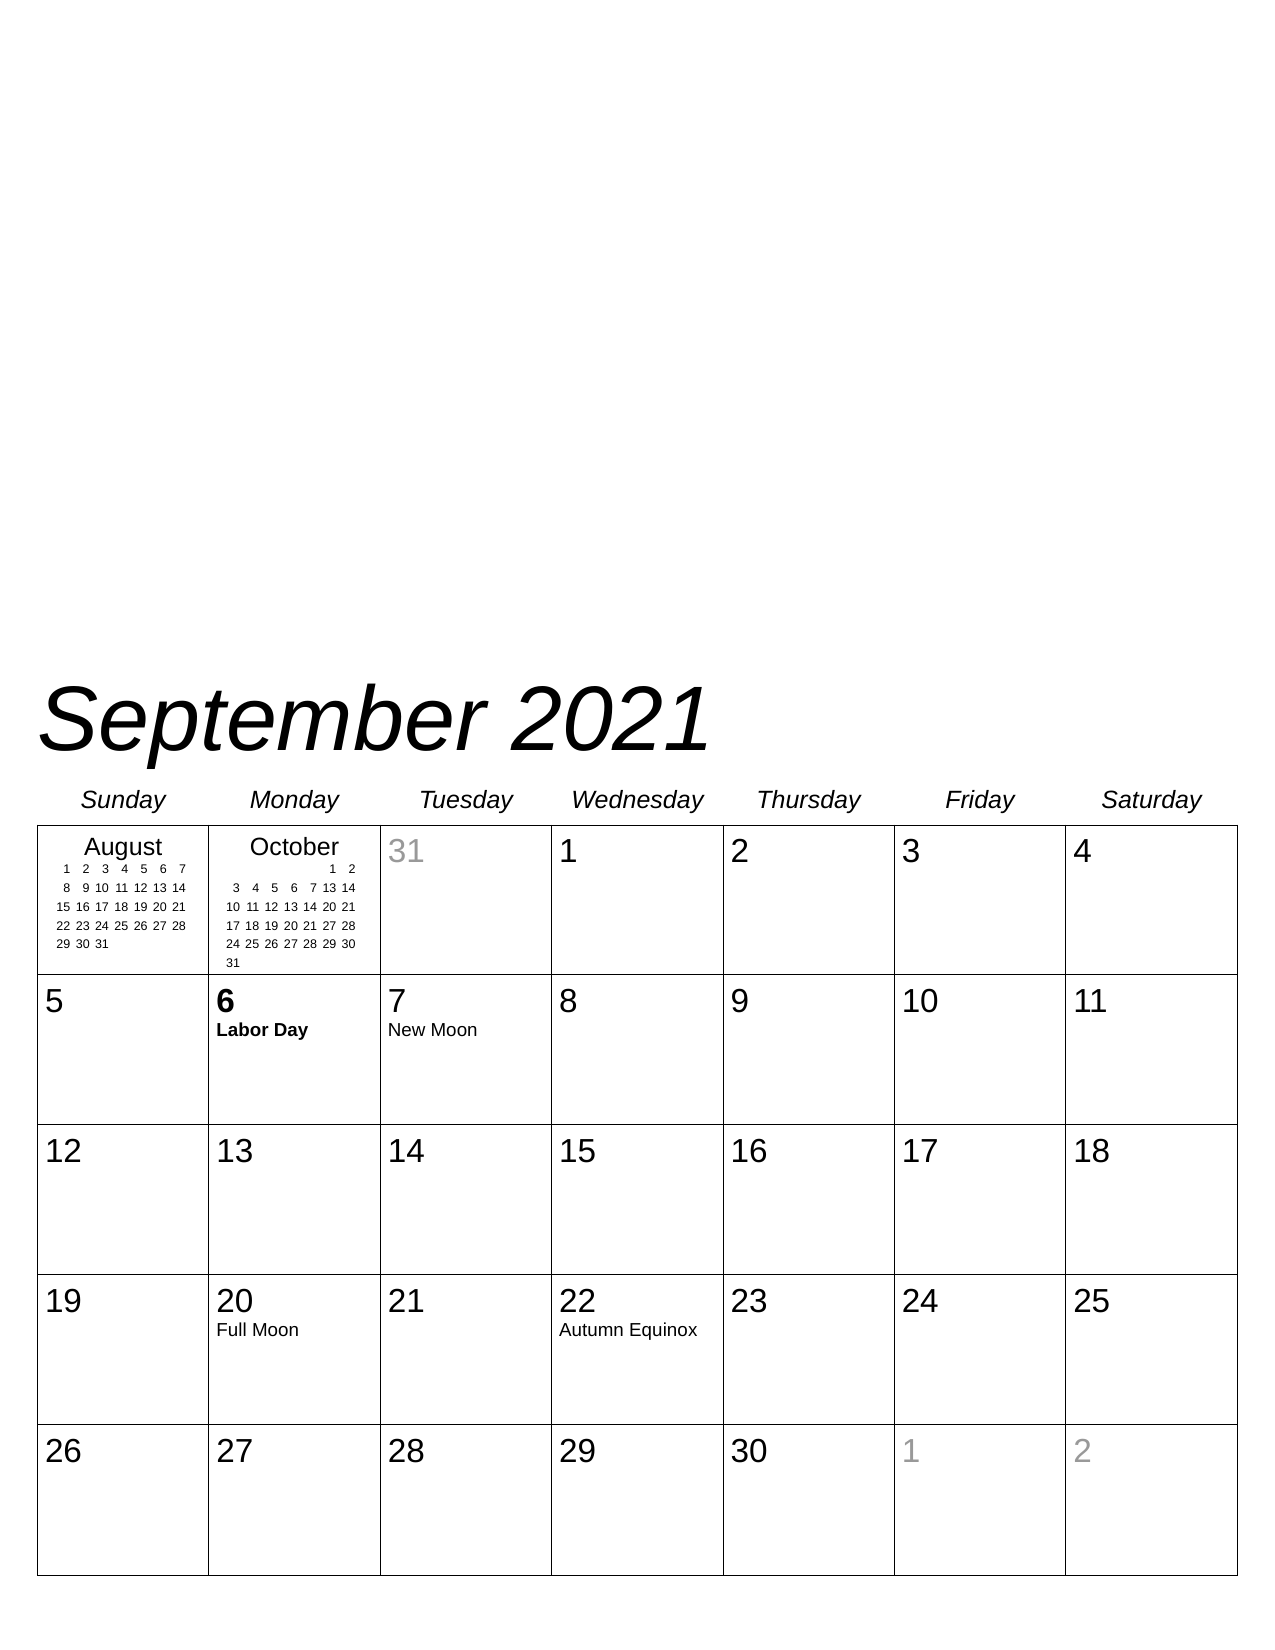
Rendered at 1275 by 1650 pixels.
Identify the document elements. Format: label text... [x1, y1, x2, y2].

table_header 1 [552, 826, 723, 974]
table_cell 9 [70, 881, 90, 900]
table_cell 30 [724, 1425, 894, 1575]
table_cell 29 [317, 938, 336, 956]
table_cell 2 [1066, 1425, 1237, 1575]
table_cell 5 [259, 881, 279, 900]
table_header Saturday [1066, 779, 1238, 824]
table_header [298, 863, 317, 881]
table_header 3 [895, 826, 1065, 974]
table_cell 17 [221, 919, 240, 938]
table_header August [38, 826, 208, 974]
table_header 3 [90, 863, 109, 881]
table_header [279, 863, 298, 881]
table_cell 18 [1066, 1125, 1237, 1274]
table_cell 11 [109, 881, 128, 900]
table_cell [90, 956, 109, 975]
table_cell 14 [336, 881, 356, 900]
table_cell 31 [90, 938, 109, 956]
table_cell 13 [317, 881, 336, 900]
table_cell 10 [895, 975, 1065, 1124]
table_cell 6 Labor Day [209, 975, 380, 1124]
table_cell 13 [148, 881, 167, 900]
table_cell 20 Full Moon [209, 1275, 380, 1424]
table_cell 27 [148, 919, 167, 938]
table_cell 11 [240, 900, 259, 919]
table_cell 24 [90, 919, 109, 938]
table_cell 3 [221, 881, 240, 900]
table_cell 12 [38, 1125, 208, 1274]
table_cell 16 [70, 900, 90, 919]
table_cell [109, 956, 128, 975]
table_cell 22 Autumn Equinox [552, 1275, 723, 1424]
table_cell [167, 938, 186, 956]
table_header 1 [51, 863, 70, 881]
table_cell 8 [51, 881, 70, 900]
table_cell 25 [1066, 1275, 1237, 1424]
table_cell 25 [240, 938, 259, 956]
table_cell 26 [38, 1425, 208, 1575]
table_cell 10 [90, 881, 109, 900]
table_cell 20 [279, 919, 298, 938]
table_cell 25 [109, 919, 128, 938]
table_cell 4 [240, 881, 259, 900]
table_cell 16 [724, 1125, 894, 1274]
table_cell 26 [128, 919, 148, 938]
table_header Friday [895, 779, 1066, 824]
table_cell [336, 956, 356, 975]
table_cell 15 [552, 1125, 723, 1274]
table_header [221, 863, 240, 881]
table_header Sunday [38, 779, 209, 824]
table_header 4 [109, 863, 128, 881]
table_cell 27 [317, 919, 336, 938]
table_header 6 [148, 863, 167, 881]
table_cell 1 [895, 1425, 1065, 1575]
table_header October [209, 826, 380, 974]
table_cell 19 [38, 1275, 208, 1424]
table_cell 21 [167, 900, 186, 919]
table_cell 15 [51, 900, 70, 919]
table_cell [167, 956, 186, 975]
table_cell 8 [552, 975, 723, 1124]
table_cell 18 [109, 900, 128, 919]
table_header [259, 863, 279, 881]
table_cell 30 [336, 938, 356, 956]
table_cell 11 [1066, 975, 1237, 1124]
table_header [240, 863, 259, 881]
table_cell 13 [279, 900, 298, 919]
table_cell 21 [298, 919, 317, 938]
table_header 2 [724, 826, 894, 974]
table_cell 9 [724, 975, 894, 1124]
table_cell 5 [38, 975, 208, 1124]
table_header 2 [70, 863, 90, 881]
table_cell 24 [221, 938, 240, 956]
table_cell [128, 956, 148, 975]
table_header Tuesday [380, 779, 552, 824]
table_cell 29 [51, 938, 70, 956]
table_cell 27 [279, 938, 298, 956]
table_cell 14 [381, 1125, 551, 1274]
table_cell 30 [70, 938, 90, 956]
table_cell 14 [167, 881, 186, 900]
table_cell [148, 956, 167, 975]
table_cell 24 [895, 1275, 1065, 1424]
table_cell 6 [279, 881, 298, 900]
table_cell 29 [552, 1425, 723, 1575]
table_header 5 [128, 863, 148, 881]
table_cell 20 [148, 900, 167, 919]
table_cell 17 [895, 1125, 1065, 1274]
table_cell 20 [317, 900, 336, 919]
table_cell 7 [298, 881, 317, 900]
table_cell 17 [90, 900, 109, 919]
table_cell 31 [221, 956, 240, 975]
table_header 4 [1066, 826, 1237, 974]
table_cell [51, 956, 70, 975]
table_cell [128, 938, 148, 956]
table_cell 23 [70, 919, 90, 938]
table_cell [279, 956, 298, 975]
table_header Wednesday [552, 779, 723, 824]
table_header 7 [167, 863, 186, 881]
table_cell 12 [128, 881, 148, 900]
table_cell 28 [167, 919, 186, 938]
table_cell 7 New Moon [381, 975, 551, 1124]
table_cell 23 [724, 1275, 894, 1424]
table_cell [240, 956, 259, 975]
table_cell 21 [381, 1275, 551, 1424]
table_header Monday [209, 779, 380, 824]
table_cell 22 [51, 919, 70, 938]
table_cell [70, 956, 90, 975]
table_header Thursday [723, 779, 895, 824]
title September 2021 [37, 660, 1238, 777]
table_cell 28 [298, 938, 317, 956]
table_cell 10 [221, 900, 240, 919]
table_cell 13 [209, 1125, 380, 1274]
table_cell [148, 938, 167, 956]
table_cell 27 [209, 1425, 380, 1575]
table_cell [298, 956, 317, 975]
table_header 31 [381, 826, 551, 974]
table_header 1 [317, 863, 336, 881]
table_cell [109, 938, 128, 956]
table_cell [259, 956, 279, 975]
table_cell [317, 956, 336, 975]
table_cell 28 [336, 919, 356, 938]
table_header 2 [336, 863, 356, 881]
table_cell 28 [381, 1425, 551, 1575]
table_cell 14 [298, 900, 317, 919]
table_cell 18 [240, 919, 259, 938]
table_cell 12 [259, 900, 279, 919]
table_cell 26 [259, 938, 279, 956]
table_cell 19 [128, 900, 148, 919]
table_cell 21 [336, 900, 356, 919]
table_cell 19 [259, 919, 279, 938]
